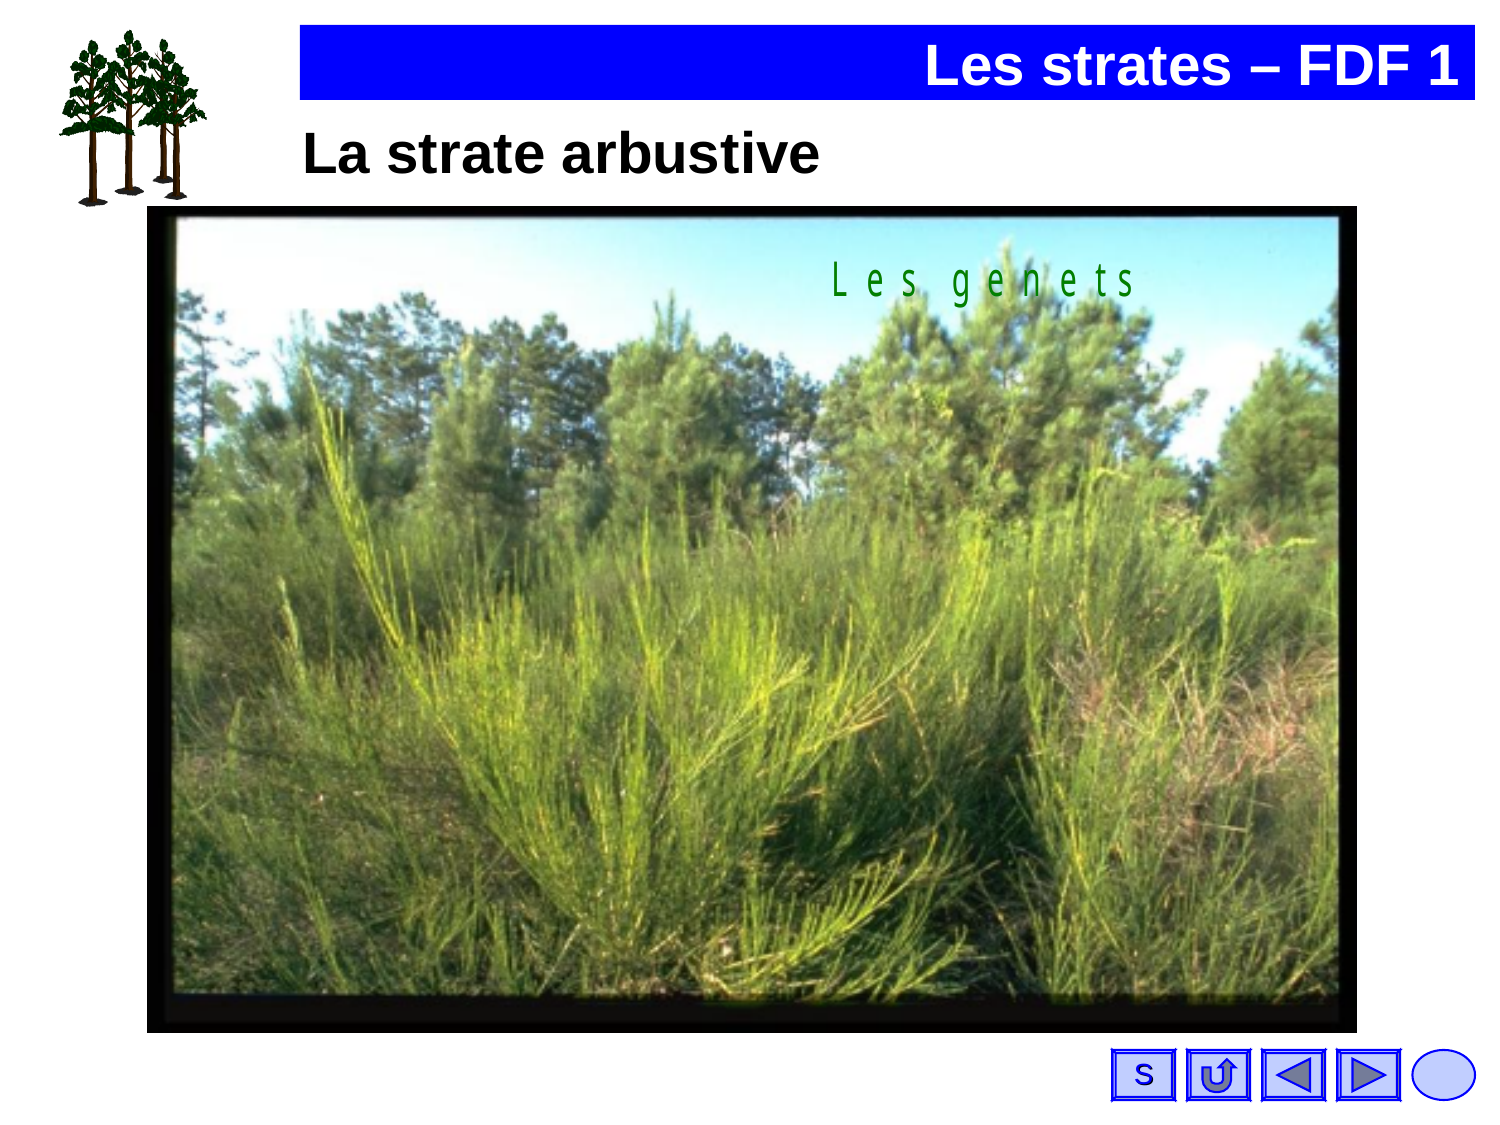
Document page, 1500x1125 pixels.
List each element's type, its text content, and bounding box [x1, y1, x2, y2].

text_box La strate arbustive [287, 112, 1096, 194]
picture [147, 206, 1359, 1034]
text_box Les strates – FDF 1 [299, 24, 1475, 100]
text_box [1412, 1049, 1476, 1101]
